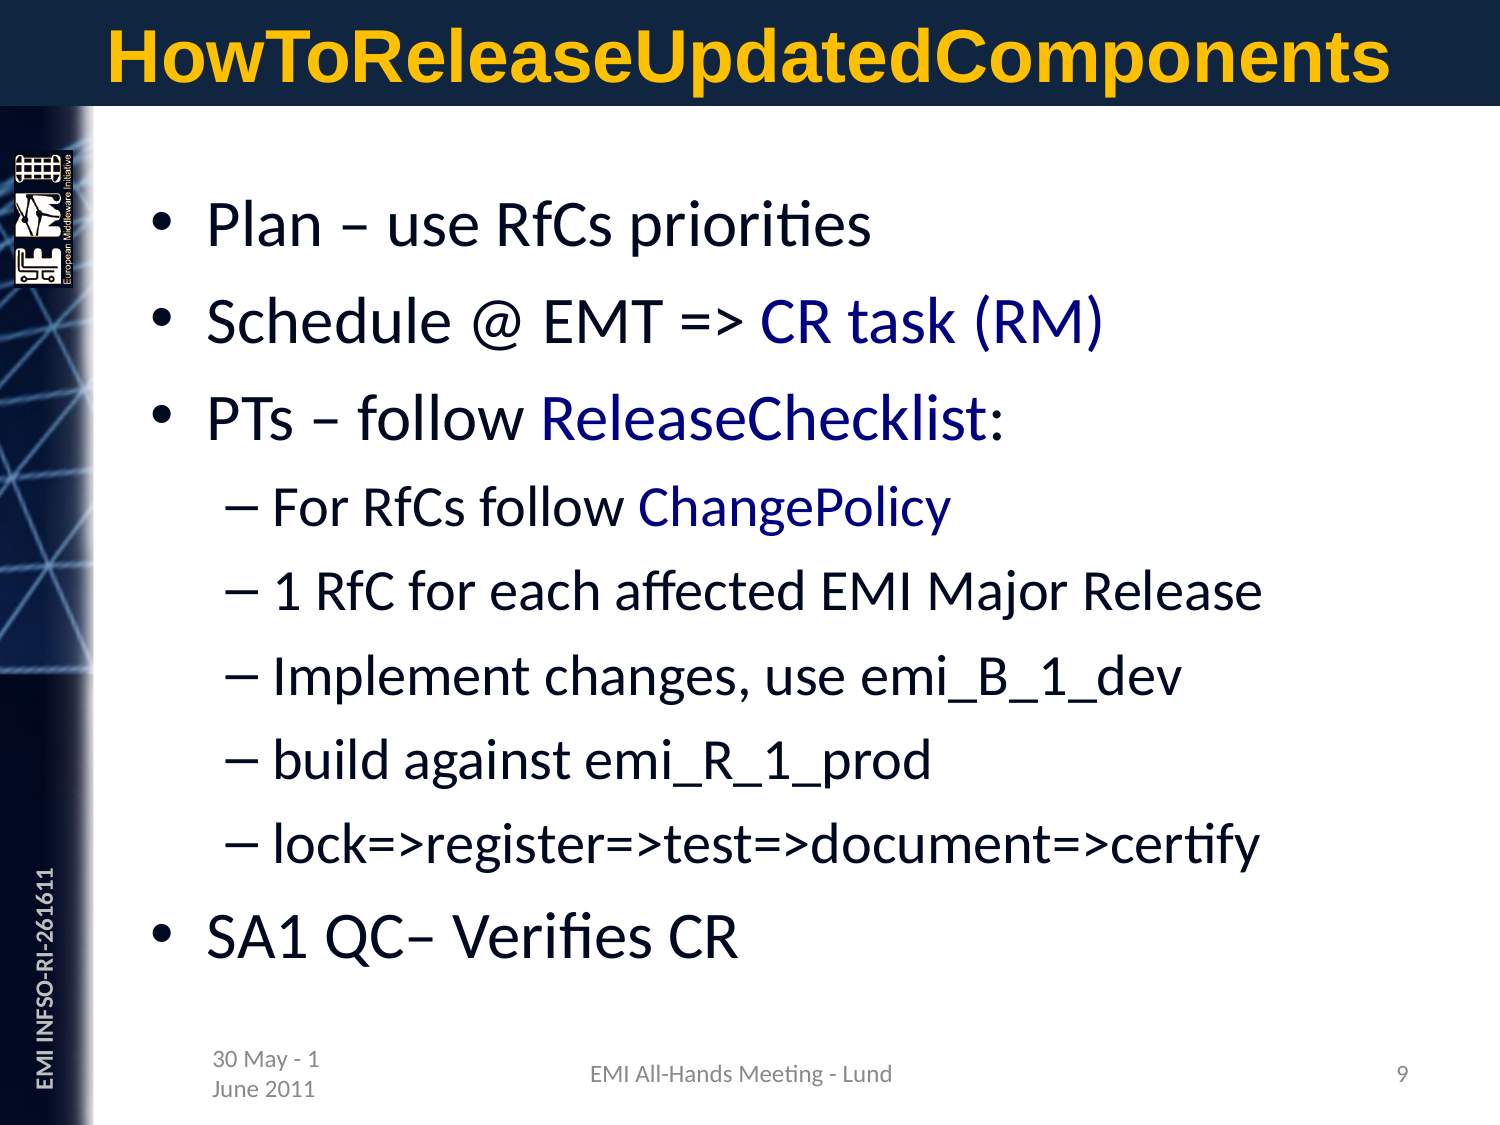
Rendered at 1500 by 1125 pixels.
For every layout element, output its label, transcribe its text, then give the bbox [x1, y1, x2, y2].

title HowToReleaseUpdatedComponents [0, 0, 1500, 106]
list Plan – use RfCs priorities Schedule @ EMT => CR task (RM) PTs – follow ReleaseChecklist: For RfCs follow ChangePolicy 1 RfC for each affected EMI Major Release Implement changes, use emi_B_1_dev build against emi_R_1_prod lock=>register=>test=>document=>certify SA1 QC– Verifies CR [135, 172, 1425, 1005]
picture [0, 106, 105, 1125]
text_box 30 May - 1 June 2011 [197, 1042, 369, 1103]
text_box EMI All-Hands Meeting - Lund [380, 1042, 1103, 1103]
text_box <number> [1354, 1042, 1424, 1103]
